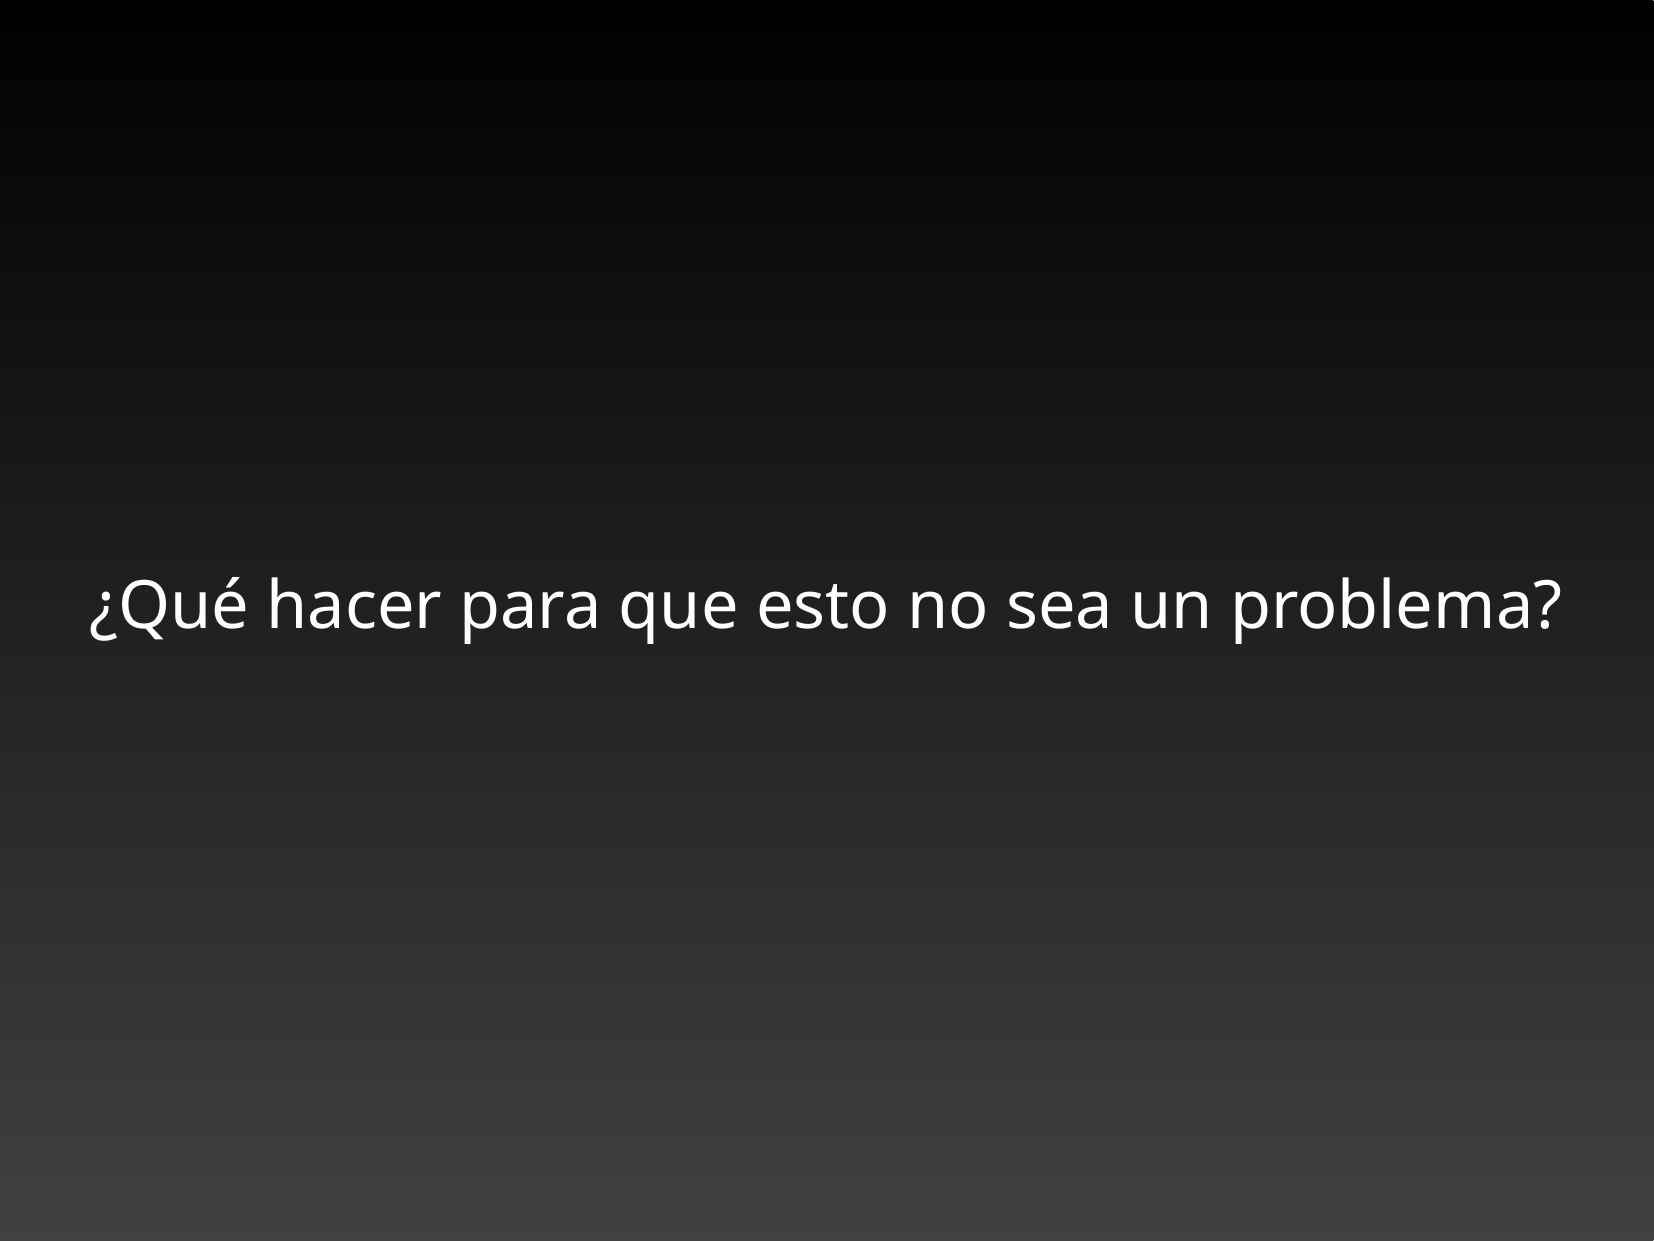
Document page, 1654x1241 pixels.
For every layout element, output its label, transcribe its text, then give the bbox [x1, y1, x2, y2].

subtitle ¿Qué hacer para que esto no sea un problema? [82, 192, 1571, 1012]
